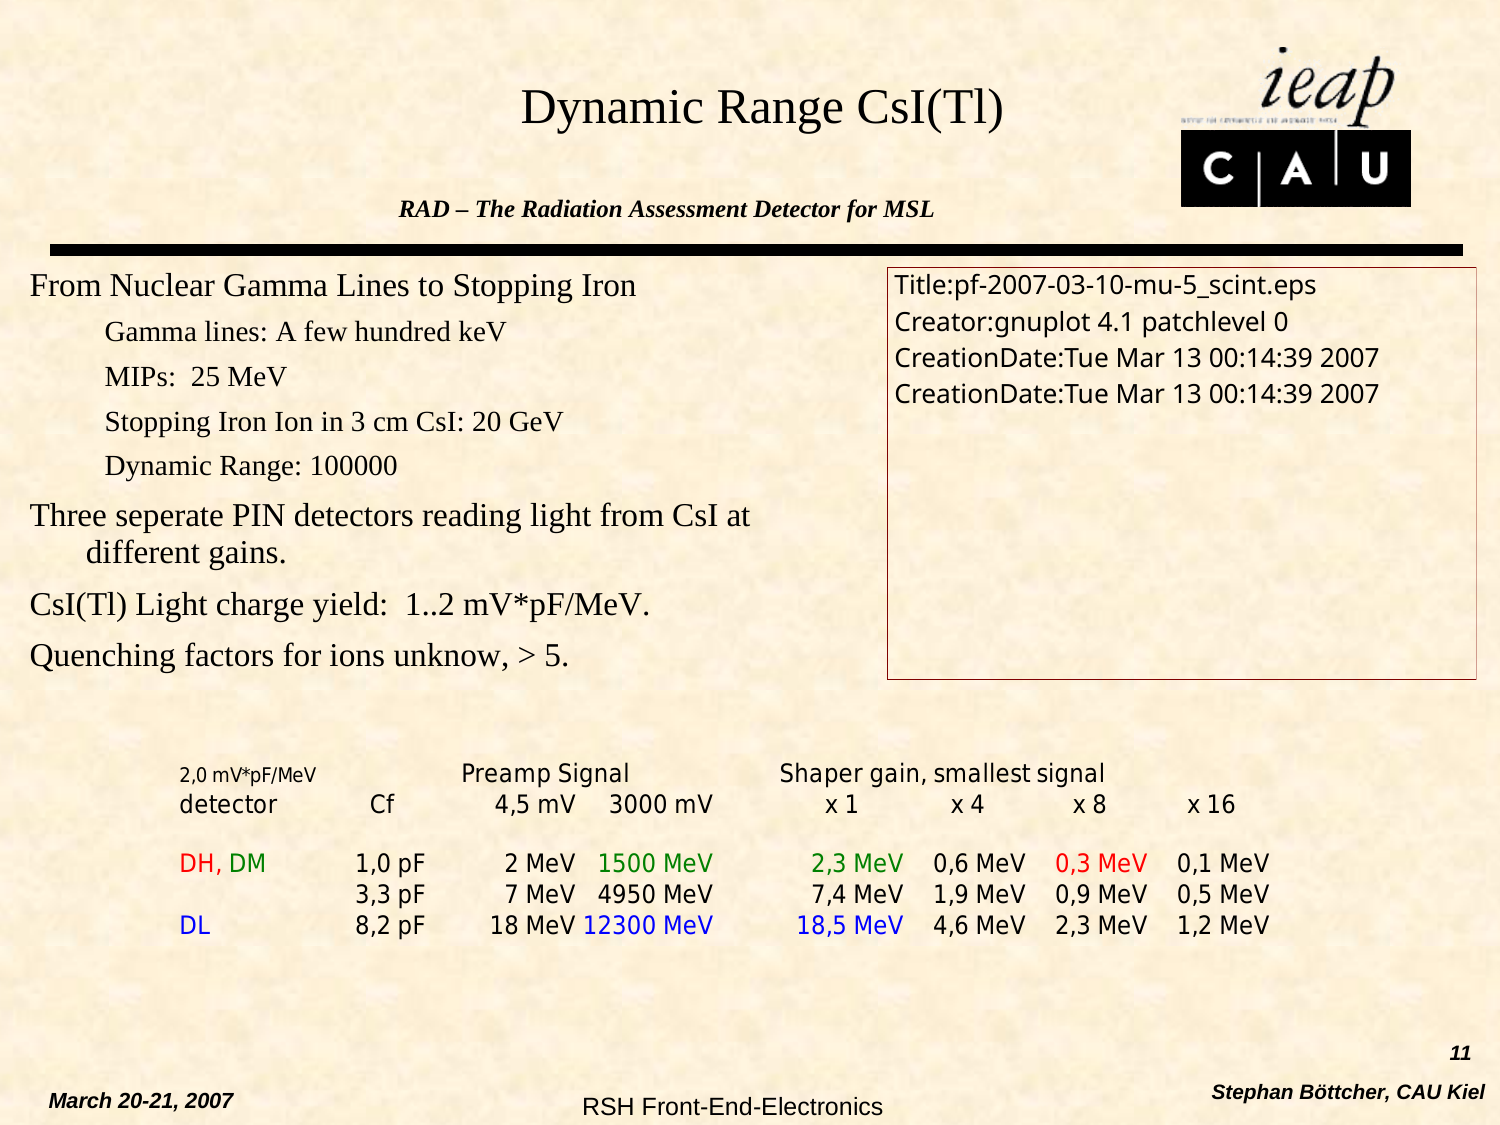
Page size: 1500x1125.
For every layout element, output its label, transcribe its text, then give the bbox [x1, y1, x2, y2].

chart [177, 759, 1276, 945]
list From Nuclear Gamma Lines to Stopping Iron Gamma lines: A few hundred keV MIPs: 25 MeV Stopping Iron Ion in 3 cm CsI: 20 GeV Dynamic Range: 100000 Three seperate PIN detectors reading light from CsI at different gains. CsI(Tl) Light charge yield: 1..2 mV*pF/MeV. Quenching factors for ions unknow, > 5. [29, 266, 857, 710]
picture [0, 0, 1500, 1125]
title Dynamic Range CsI(Tl) [299, 8, 1225, 205]
